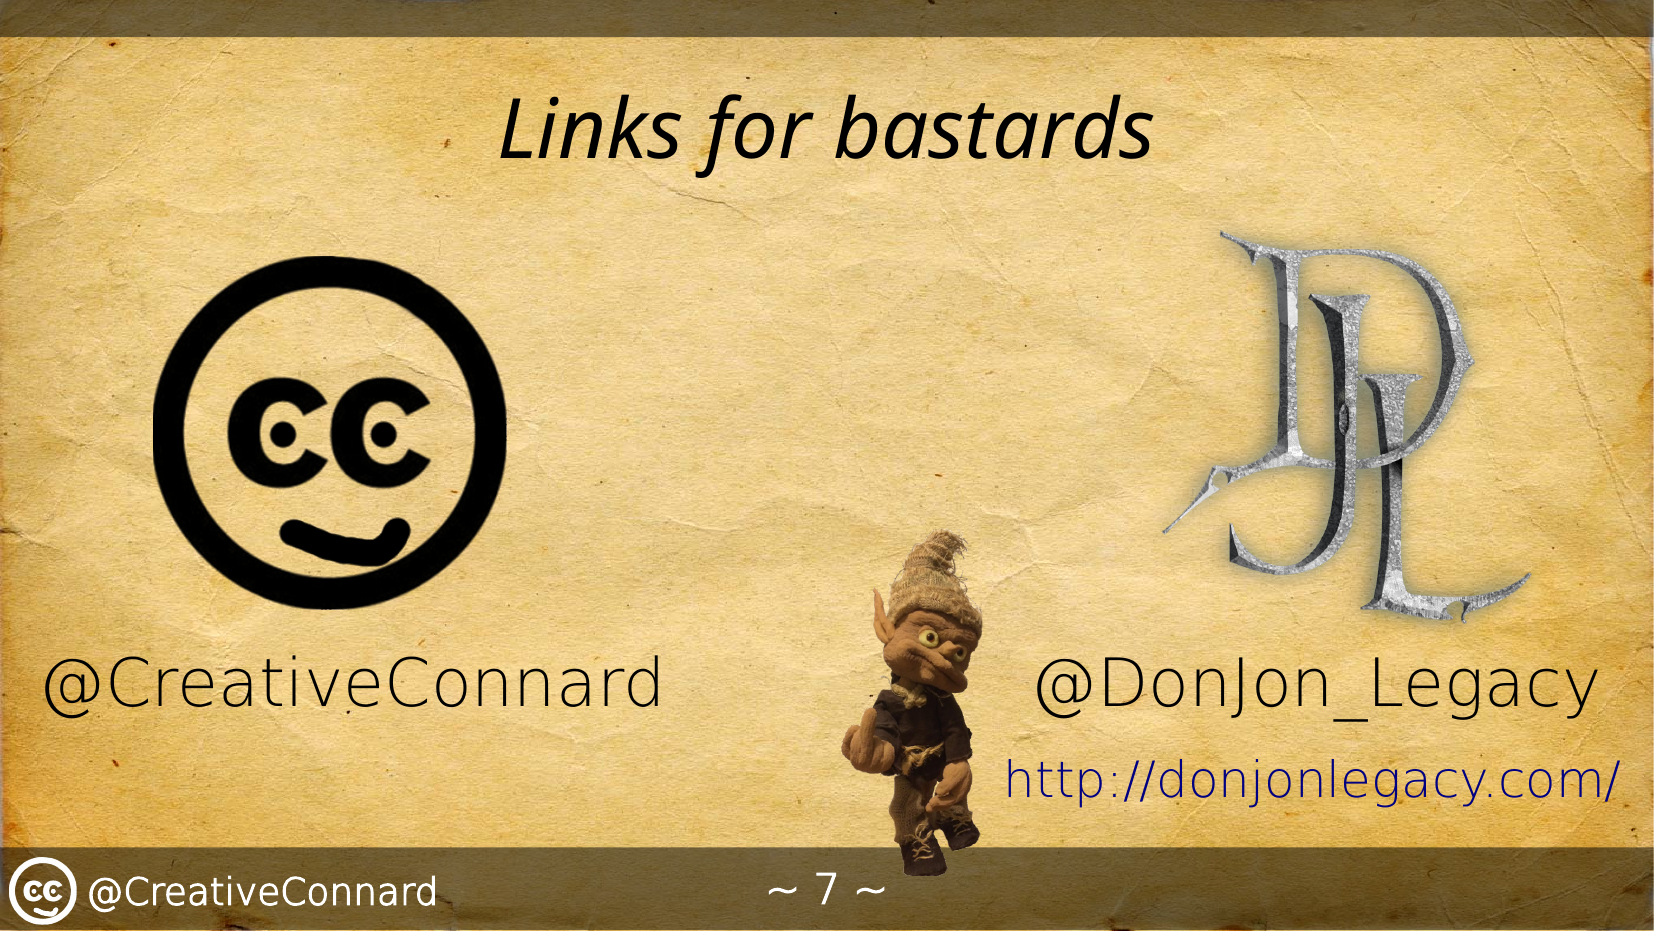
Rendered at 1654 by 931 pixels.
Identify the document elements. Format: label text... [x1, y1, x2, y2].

text_box @CreativeConnard [23, 637, 682, 730]
title Links for bastards [82, 48, 1571, 205]
picture [0, 0, 1654, 931]
text_box http://donjonlegacy.com/ [1057, 743, 1640, 817]
text_box @DonJon_Legacy [1057, 637, 1618, 730]
